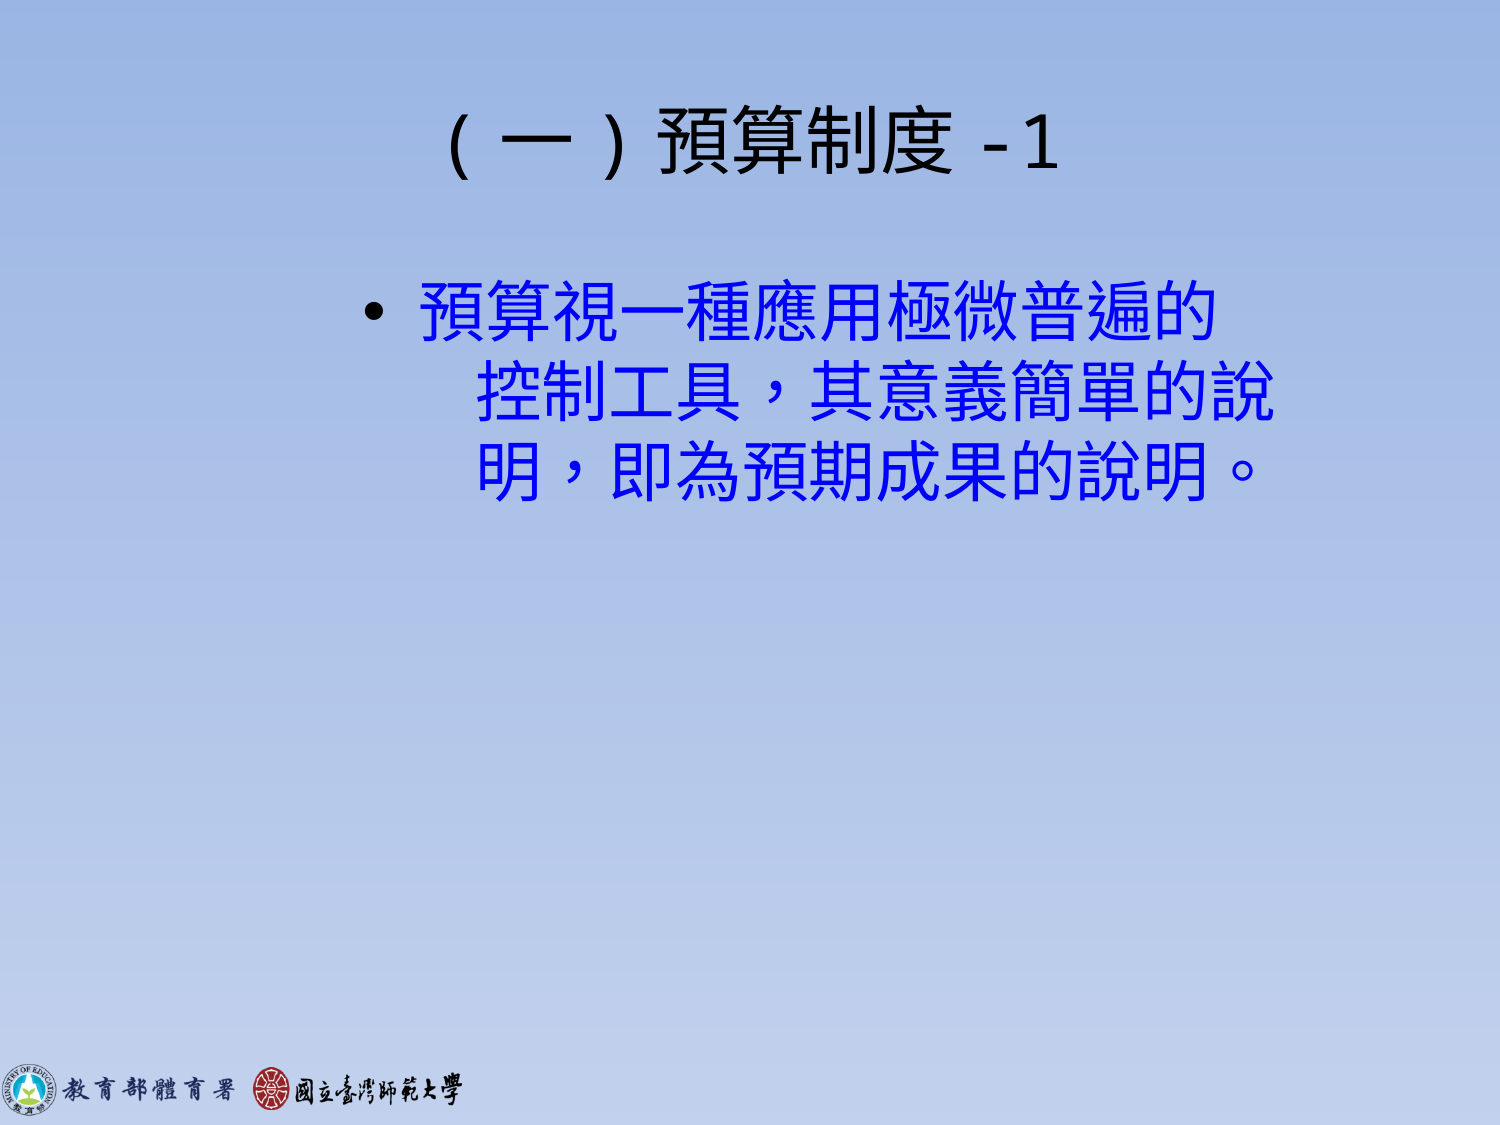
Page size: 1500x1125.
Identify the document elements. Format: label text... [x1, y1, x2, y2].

list 預算視一種應用極微普遍的控制工具，其意義簡單的說明，即為預期成果的說明。 [347, 262, 1293, 893]
title (一)預算制度-1 [75, 45, 1426, 233]
